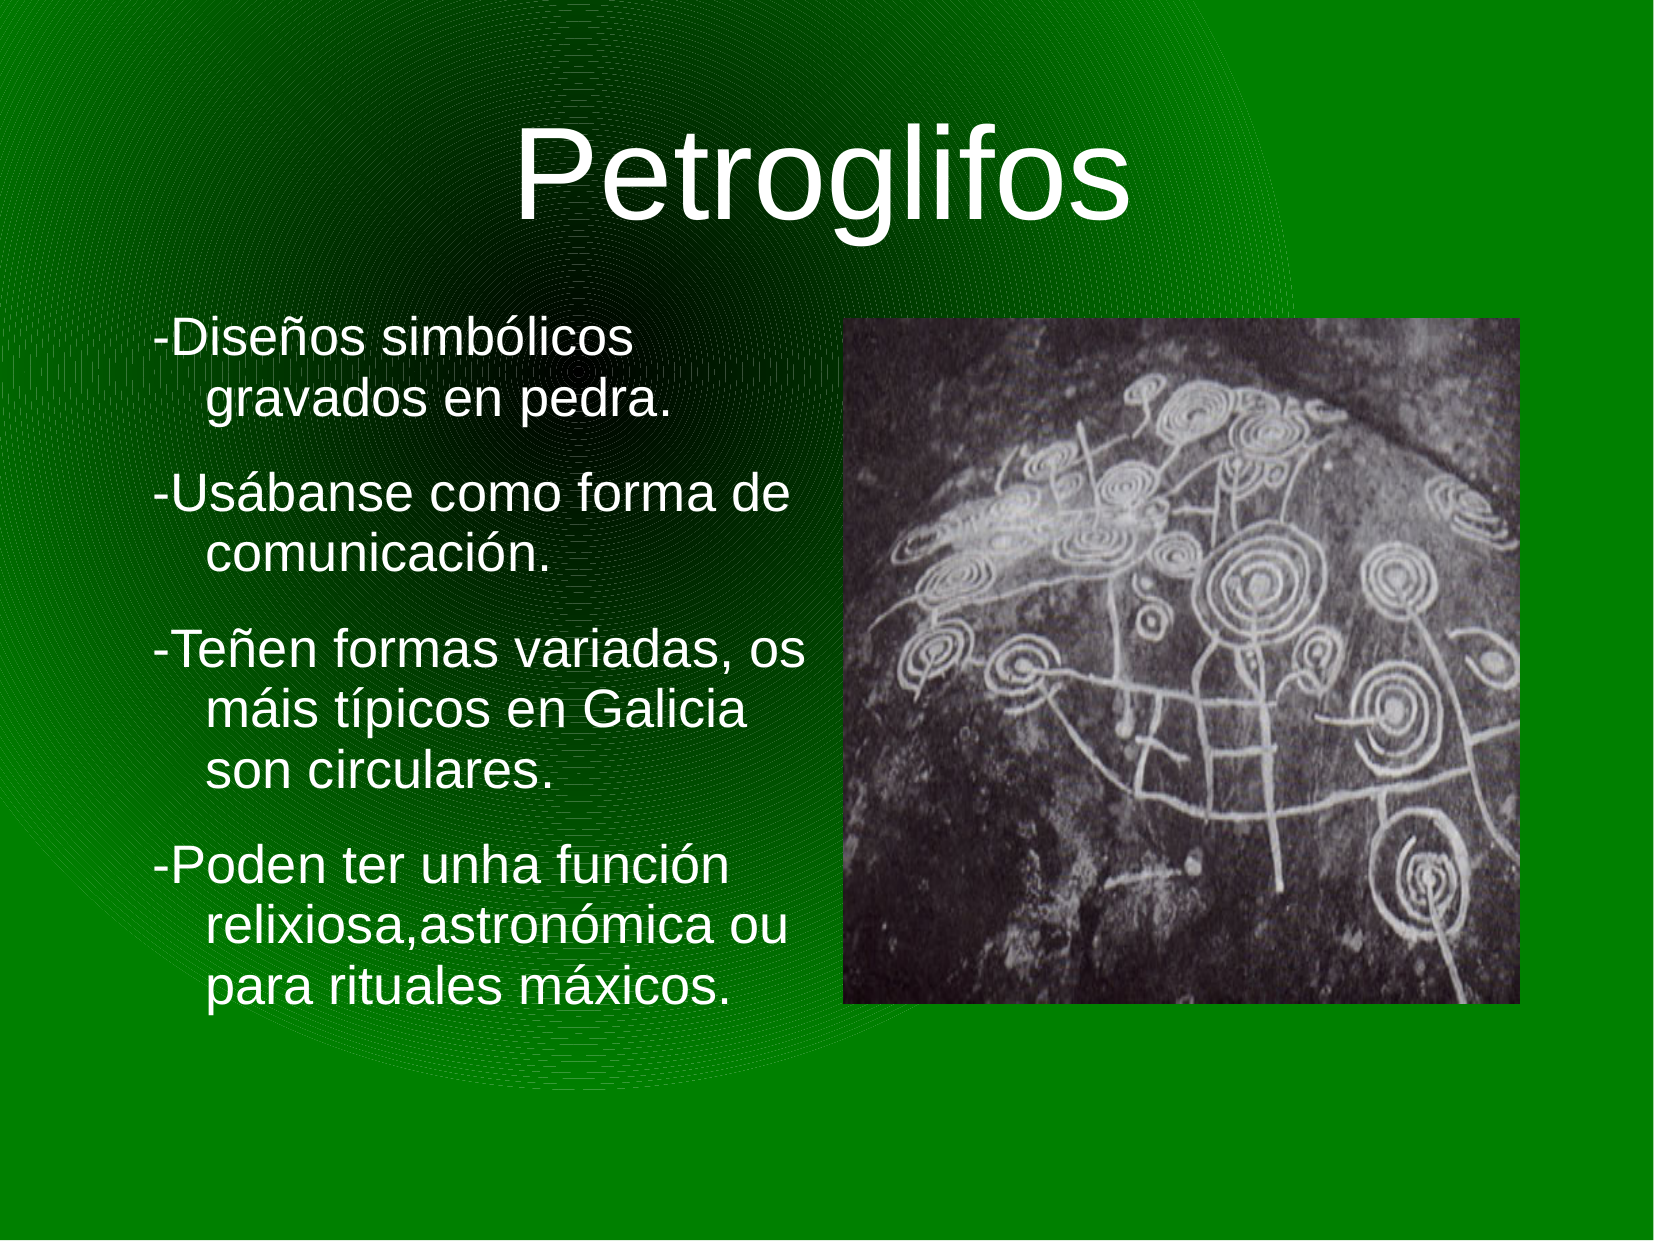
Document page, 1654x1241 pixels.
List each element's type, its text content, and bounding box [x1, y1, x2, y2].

list -Diseños simbólicos gravados en pedra. -Usábanse como forma de comunicación. -Teñen formas variadas, os máis típicos en Galicia son circulares. -Poden ter unha función relixiosa,astronómica ou para rituales máxicos. [134, 306, 811, 1106]
title Petroglifos [78, 70, 1567, 278]
picture [843, 318, 1520, 1004]
